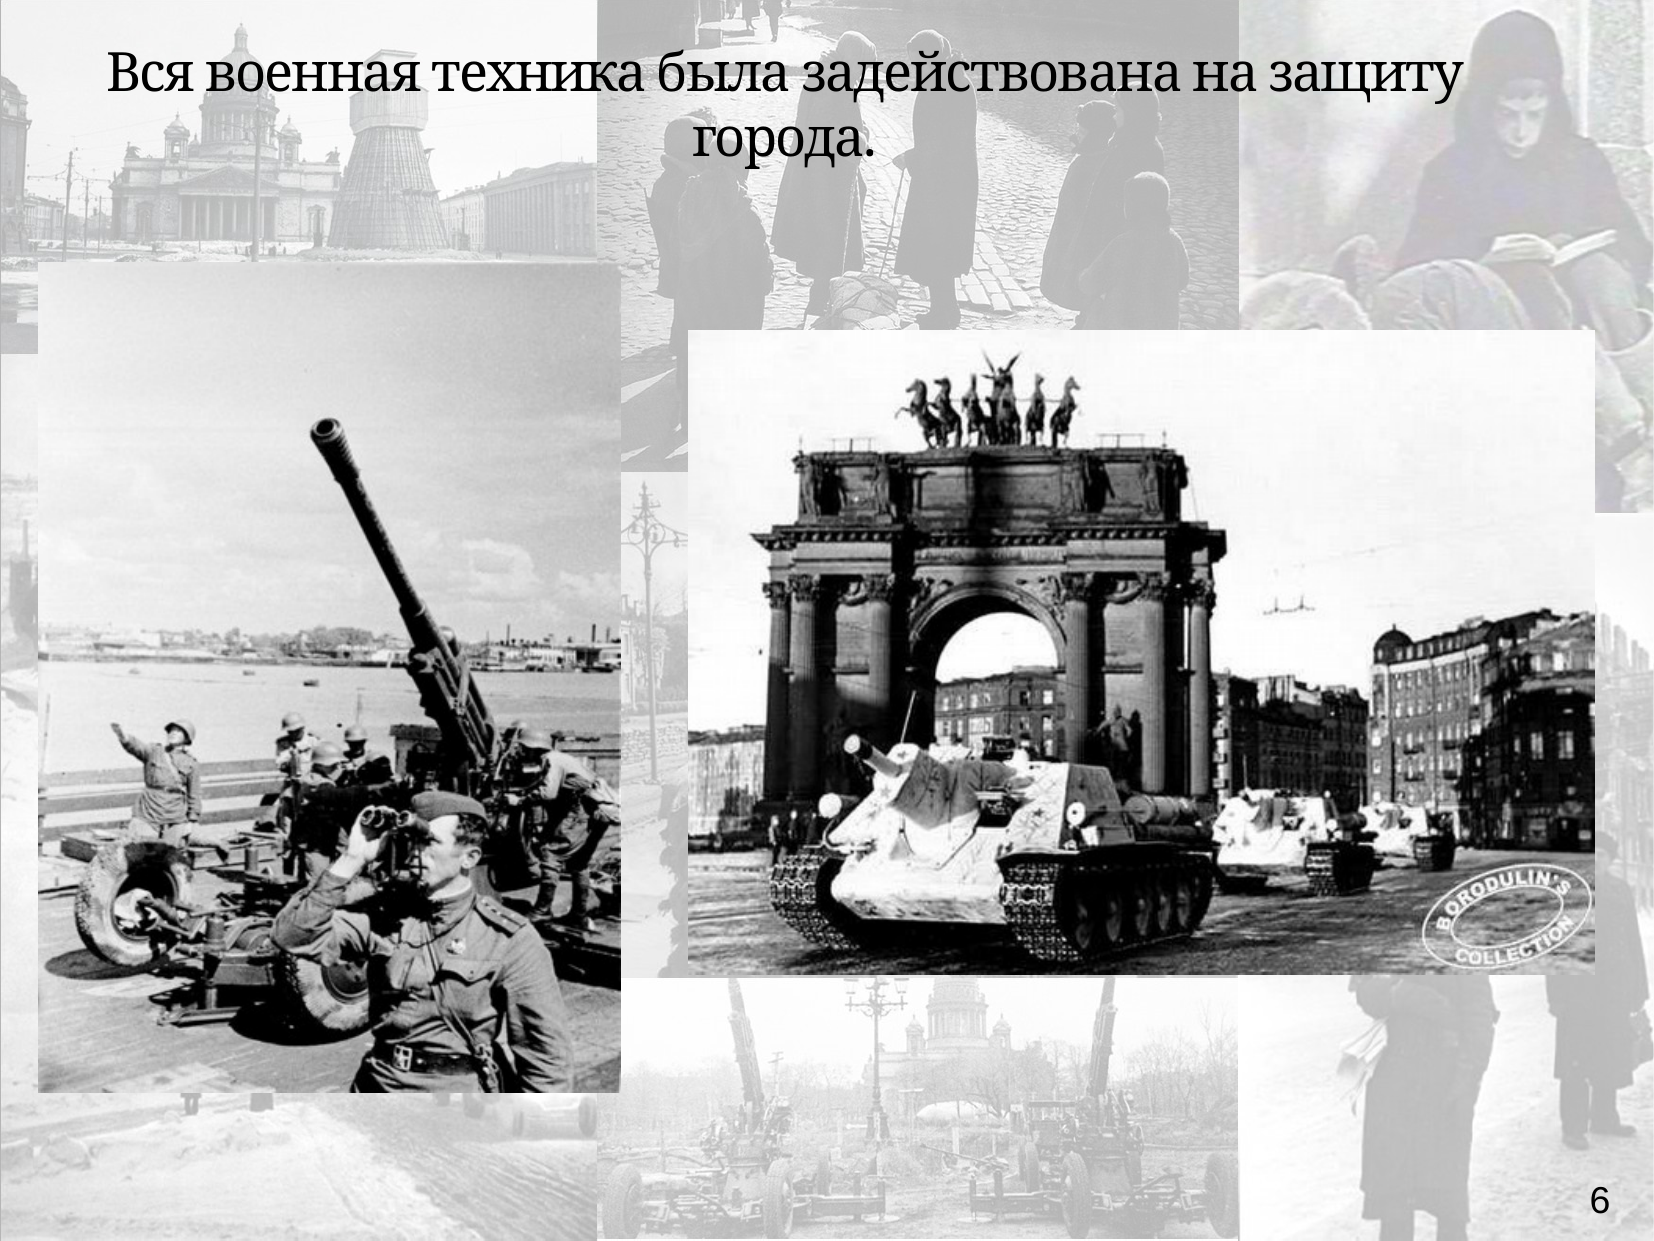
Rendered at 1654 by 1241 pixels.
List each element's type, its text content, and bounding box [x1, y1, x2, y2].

picture [0, 0, 1654, 1241]
text_box Вся военная техника была задействована на защиту города. [63, 29, 1506, 365]
text_box <номер> [1033, 1169, 1625, 1241]
